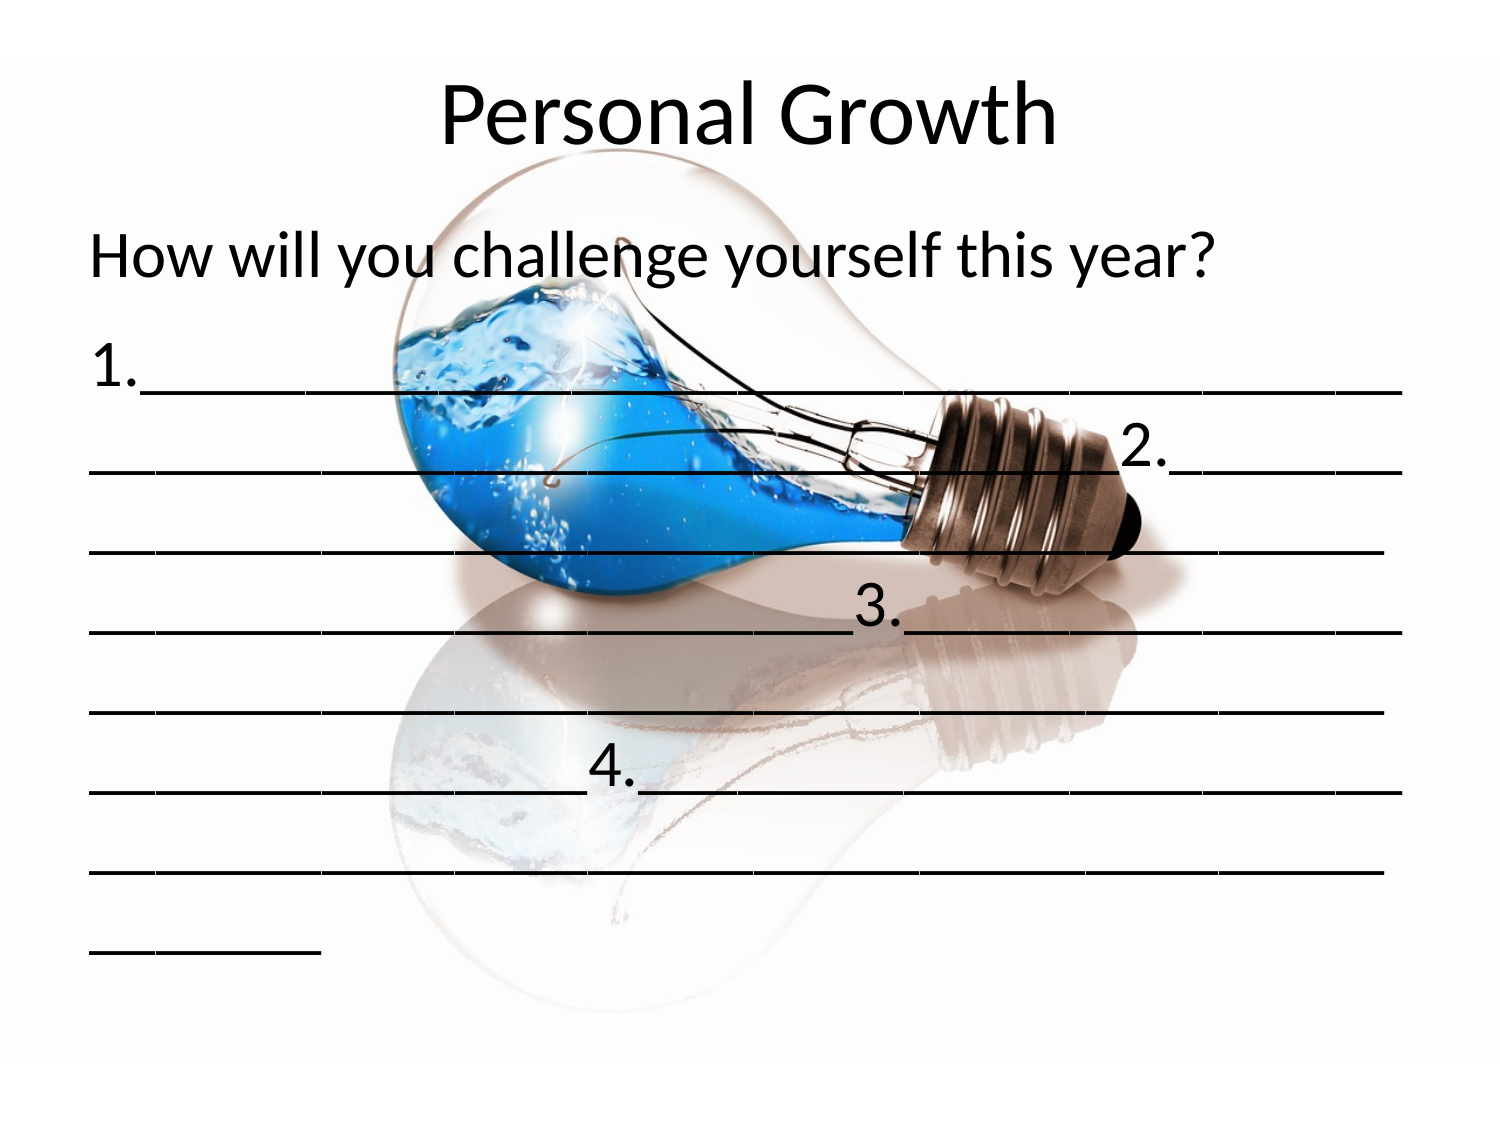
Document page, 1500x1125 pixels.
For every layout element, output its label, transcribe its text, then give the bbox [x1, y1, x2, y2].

picture [0, 57, 1500, 1058]
title Personal Growth [75, 45, 1425, 203]
list How will you challenge yourself this year? 1._____________________________________________________________________2._____________________________________________________________________3._____________________________________________________________________4._____________________________________________________________________ [75, 203, 1425, 946]
